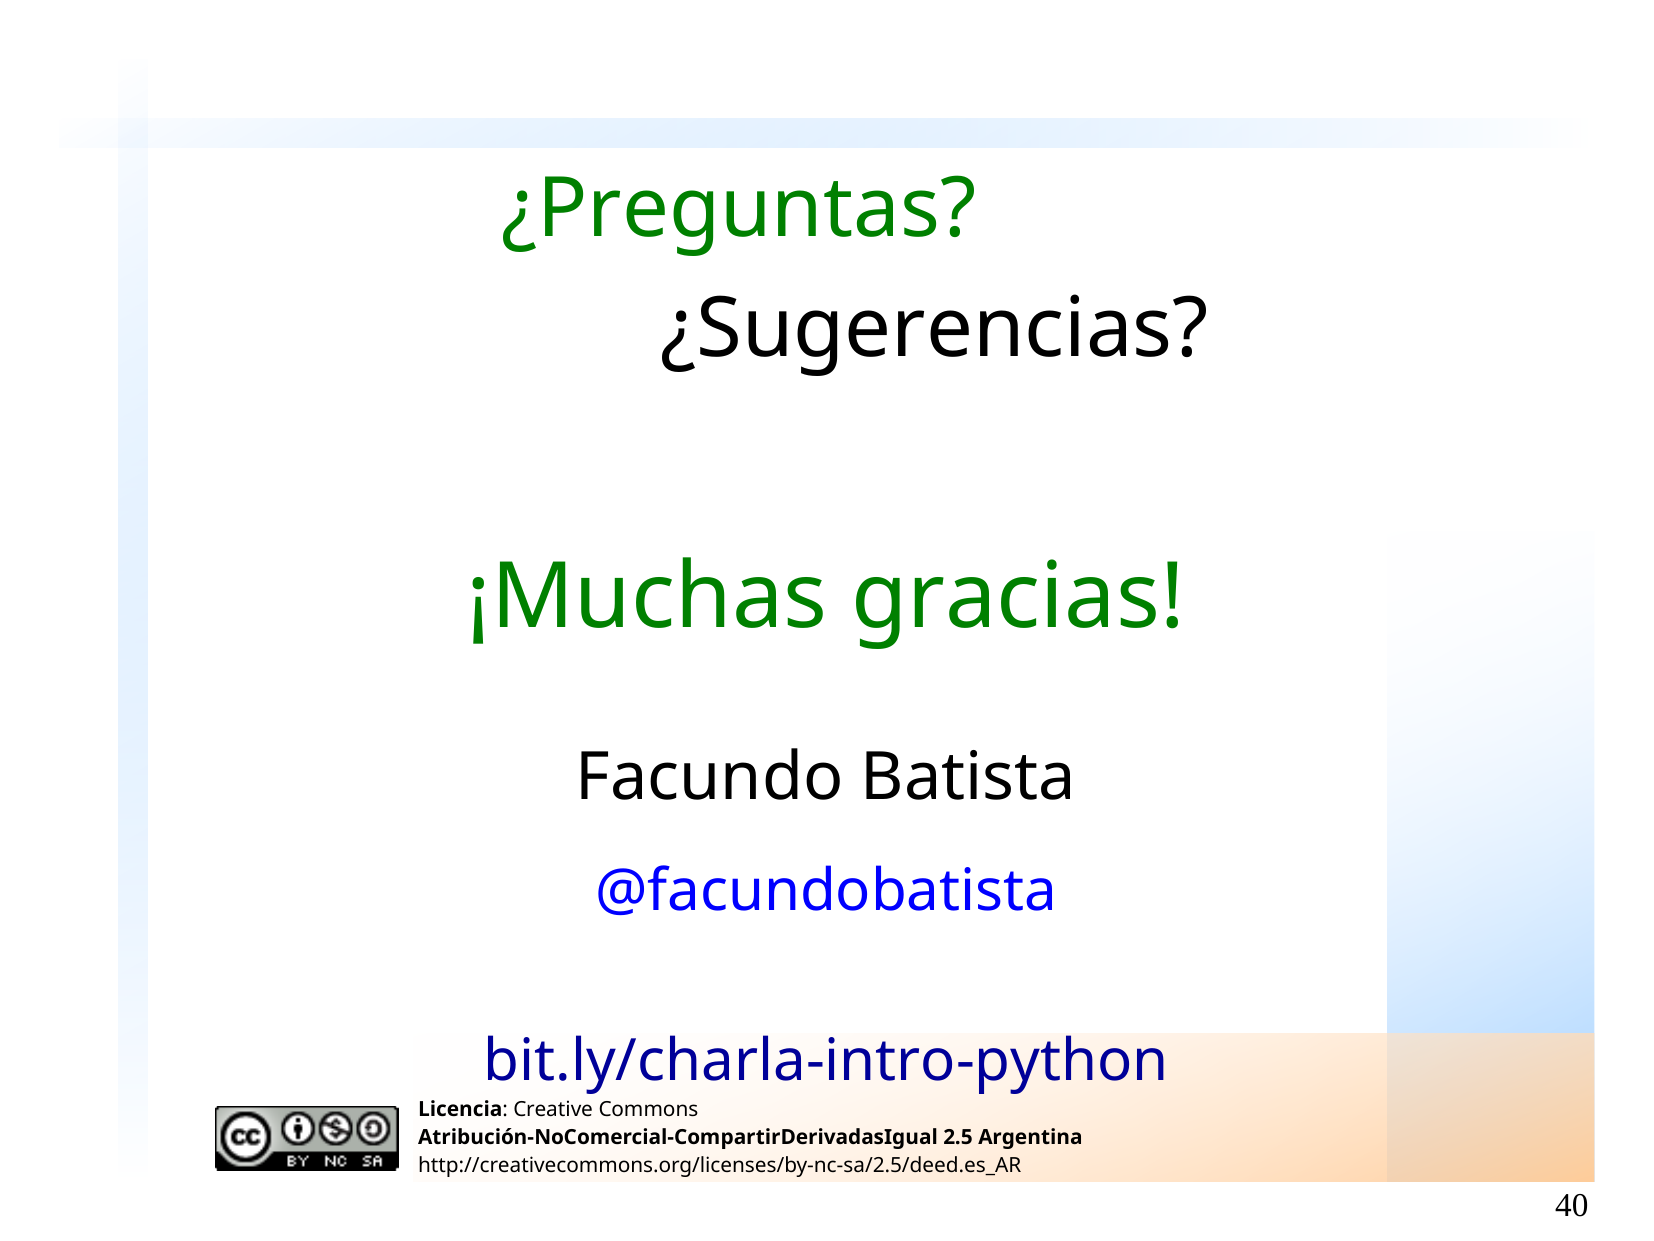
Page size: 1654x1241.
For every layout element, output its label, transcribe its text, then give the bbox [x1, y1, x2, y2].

text_box ¿Preguntas? ¿Sugerencias? ¡Muchas gracias! Facundo Batista @facundobatista bit.ly/charla-intro-python [442, 147, 1447, 997]
text_box Licencia: Creative Commons Atribución-NoComercial-CompartirDerivadasIgual 2.5 Argentina http://creativecommons.org/licenses/by-nc-sa/2.5/deed.es_AR [418, 1092, 1270, 1181]
picture [215, 1106, 399, 1171]
